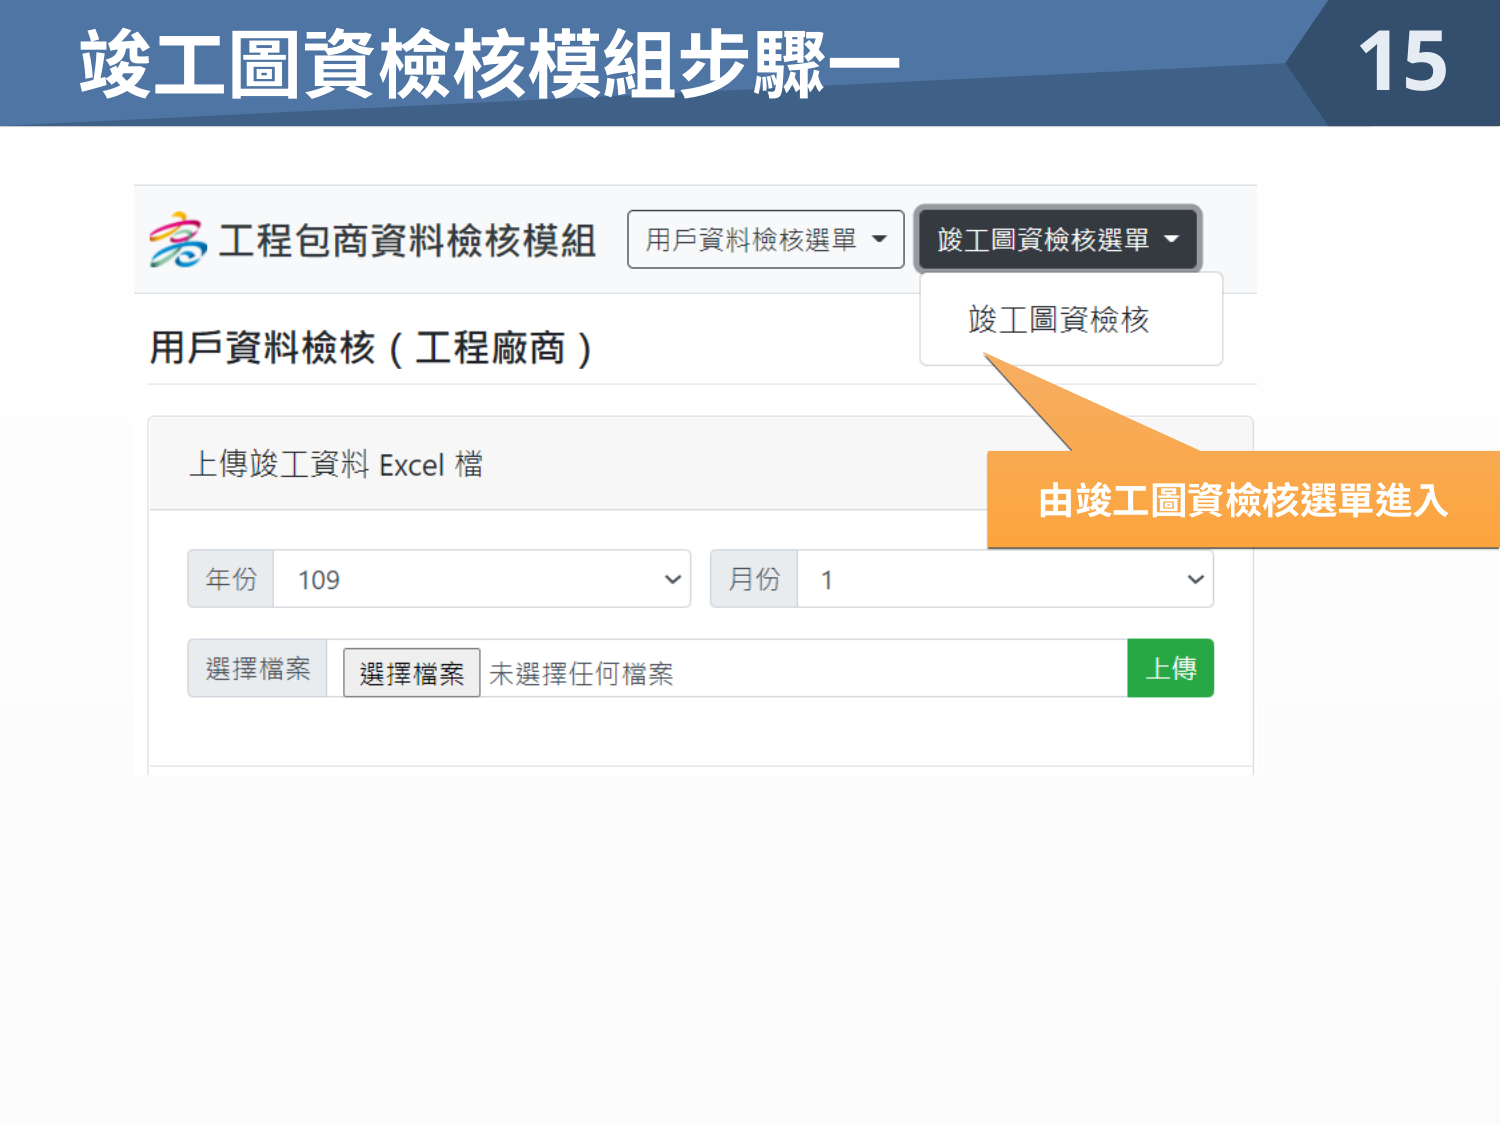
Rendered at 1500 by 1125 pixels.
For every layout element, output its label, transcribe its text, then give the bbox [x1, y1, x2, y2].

text_box 15 [1340, 0, 1500, 116]
text_box 竣工圖資檢核模組步驟一 [62, 9, 1282, 116]
text_box 由竣工圖資檢核選單進入 [982, 351, 1500, 548]
picture [134, 178, 1257, 775]
